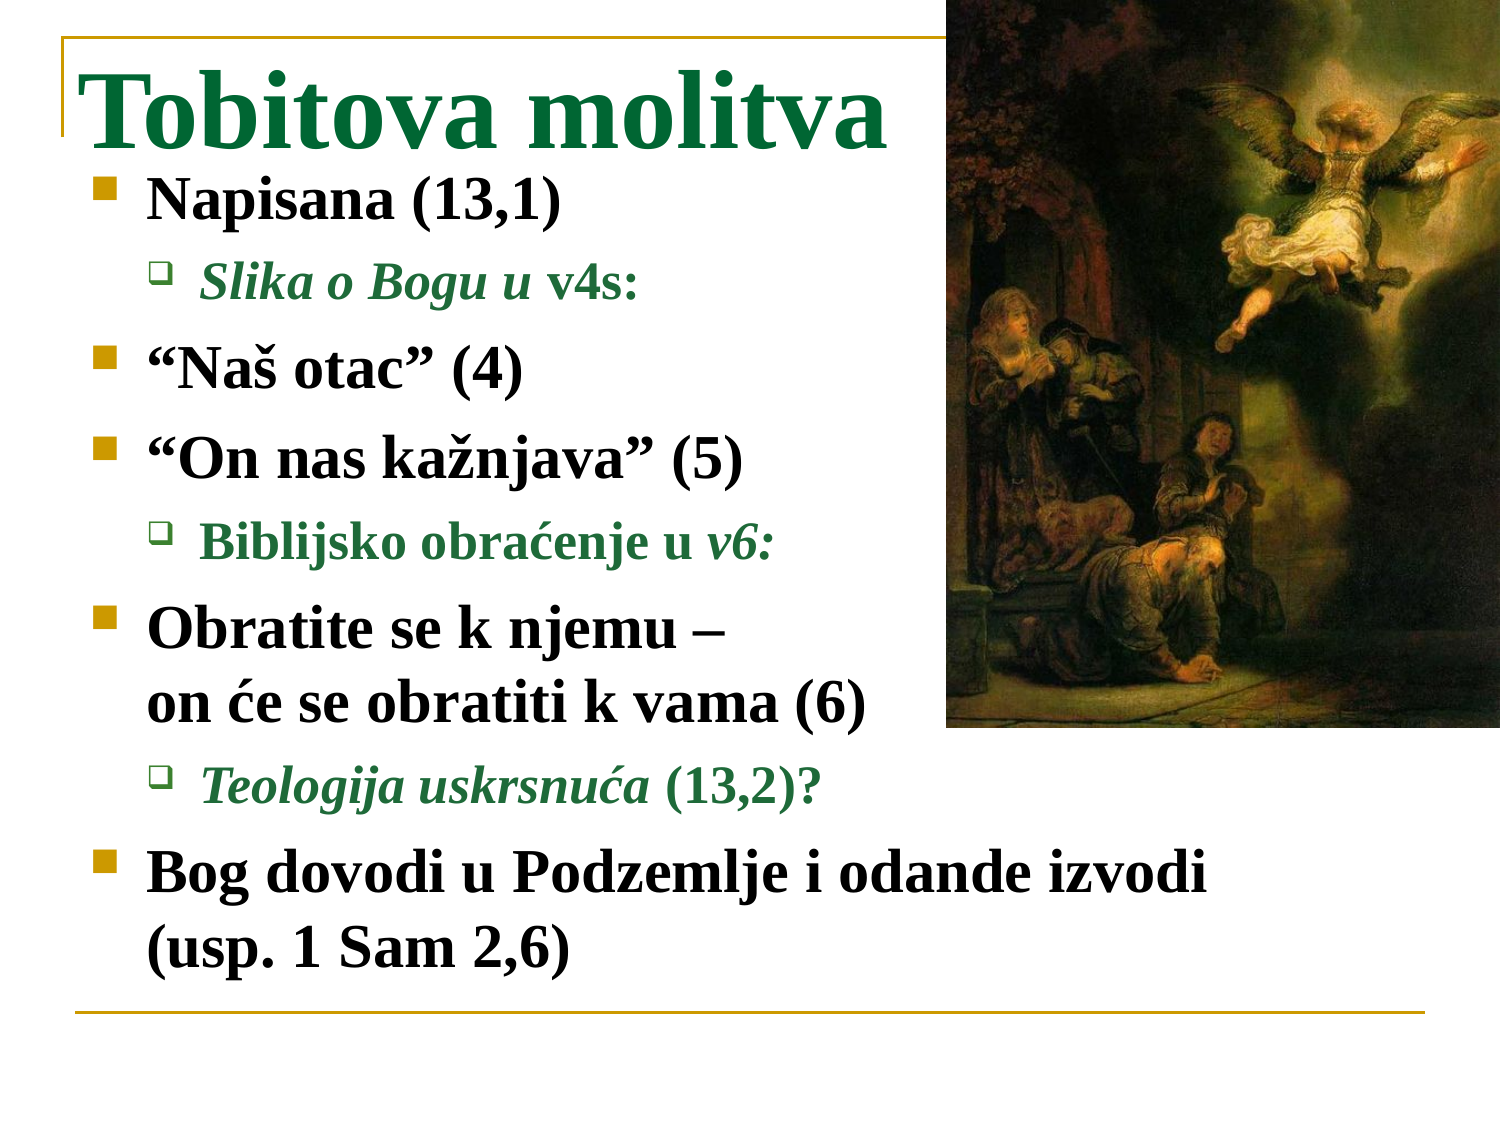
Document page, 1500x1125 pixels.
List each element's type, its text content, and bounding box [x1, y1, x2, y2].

title Tobitova molitva [63, 27, 946, 215]
list Napisana (13,1) Slika o Bogu u v4s: “Naš otac” (4) “On nas kažnjava” (5) Biblijsko obraćenje u v6: Obratite se k njemu – on će se obratiti k vama (6) Teologija uskrsnuća (13,2)? Bog dovodi u Podzemlje i odande izvodi (usp. 1 Sam 2,6) [75, 148, 1426, 1006]
picture [946, 0, 1500, 728]
